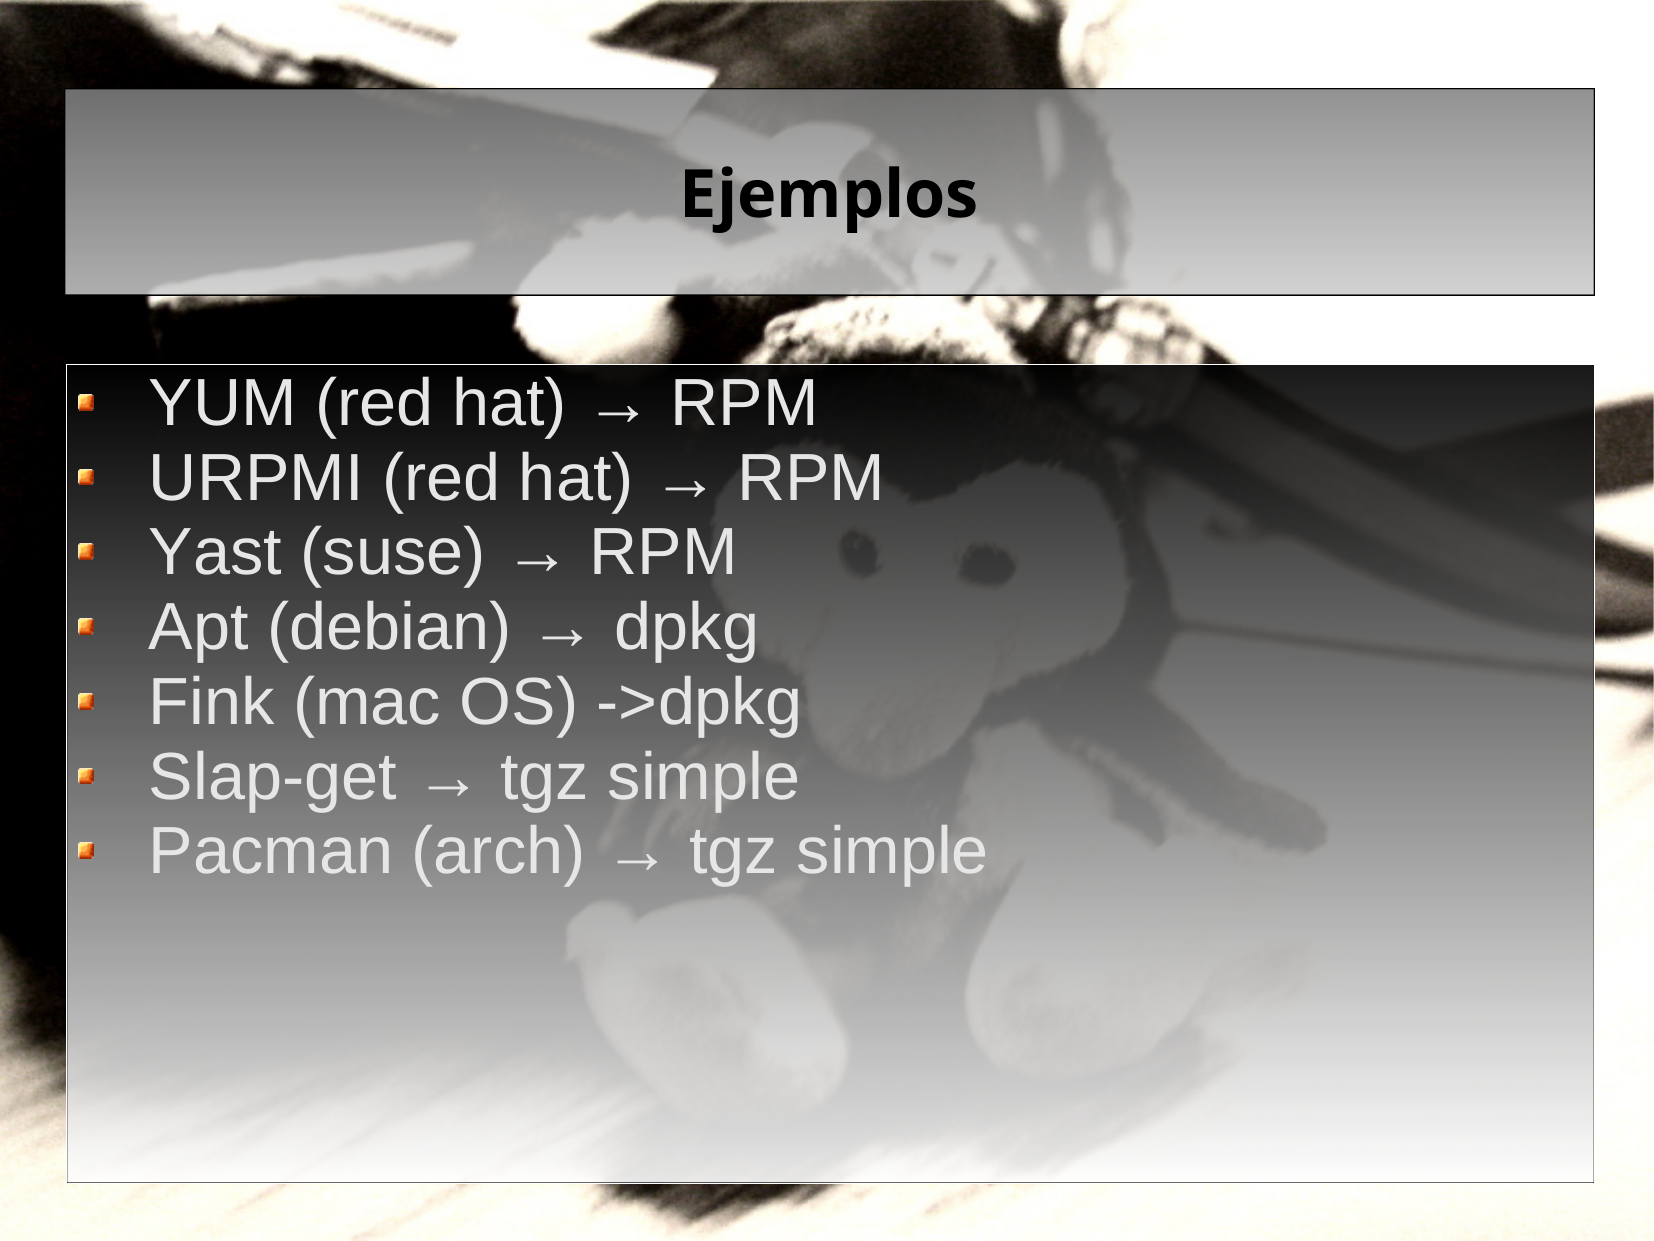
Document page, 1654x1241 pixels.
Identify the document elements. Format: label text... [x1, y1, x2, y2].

list YUM (red hat) → RPM URPMI (red hat) → RPM Yast (suse) → RPM Apt (debian) → dpkg Fink (mac OS) ->dpkg Slap-get → tgz simple Pacman (arch) → tgz simple [66, 364, 1595, 1184]
title Ejemplos [64, 88, 1595, 296]
picture [0, 0, 1654, 1241]
